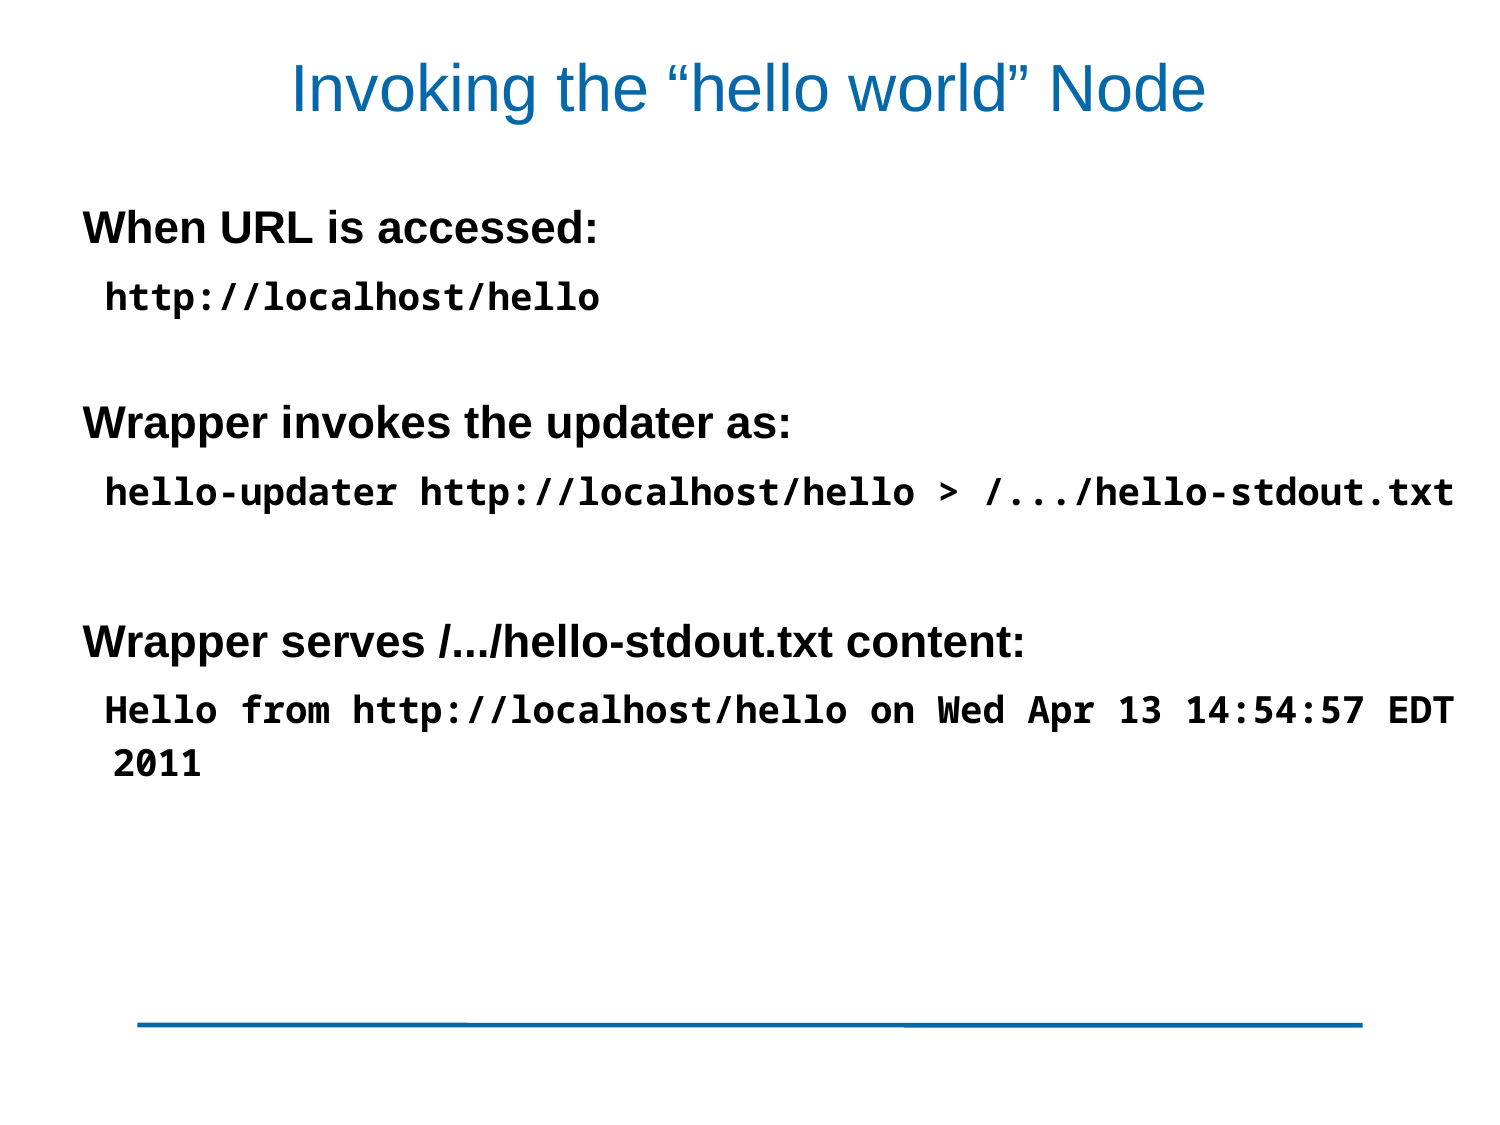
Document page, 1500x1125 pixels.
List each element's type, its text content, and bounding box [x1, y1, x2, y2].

title Invoking the “hello world” Node [0, 6, 1500, 149]
list When URL is accessed: http://localhost/hello Wrapper invokes the updater as: hello-updater http://localhost/hello > /.../hello-stdout.txt Wrapper serves /.../hello-stdout.txt content: Hello from http://localhost/hello on Wed Apr 13 14:54:57 EDT 2011 [60, 180, 1486, 1006]
